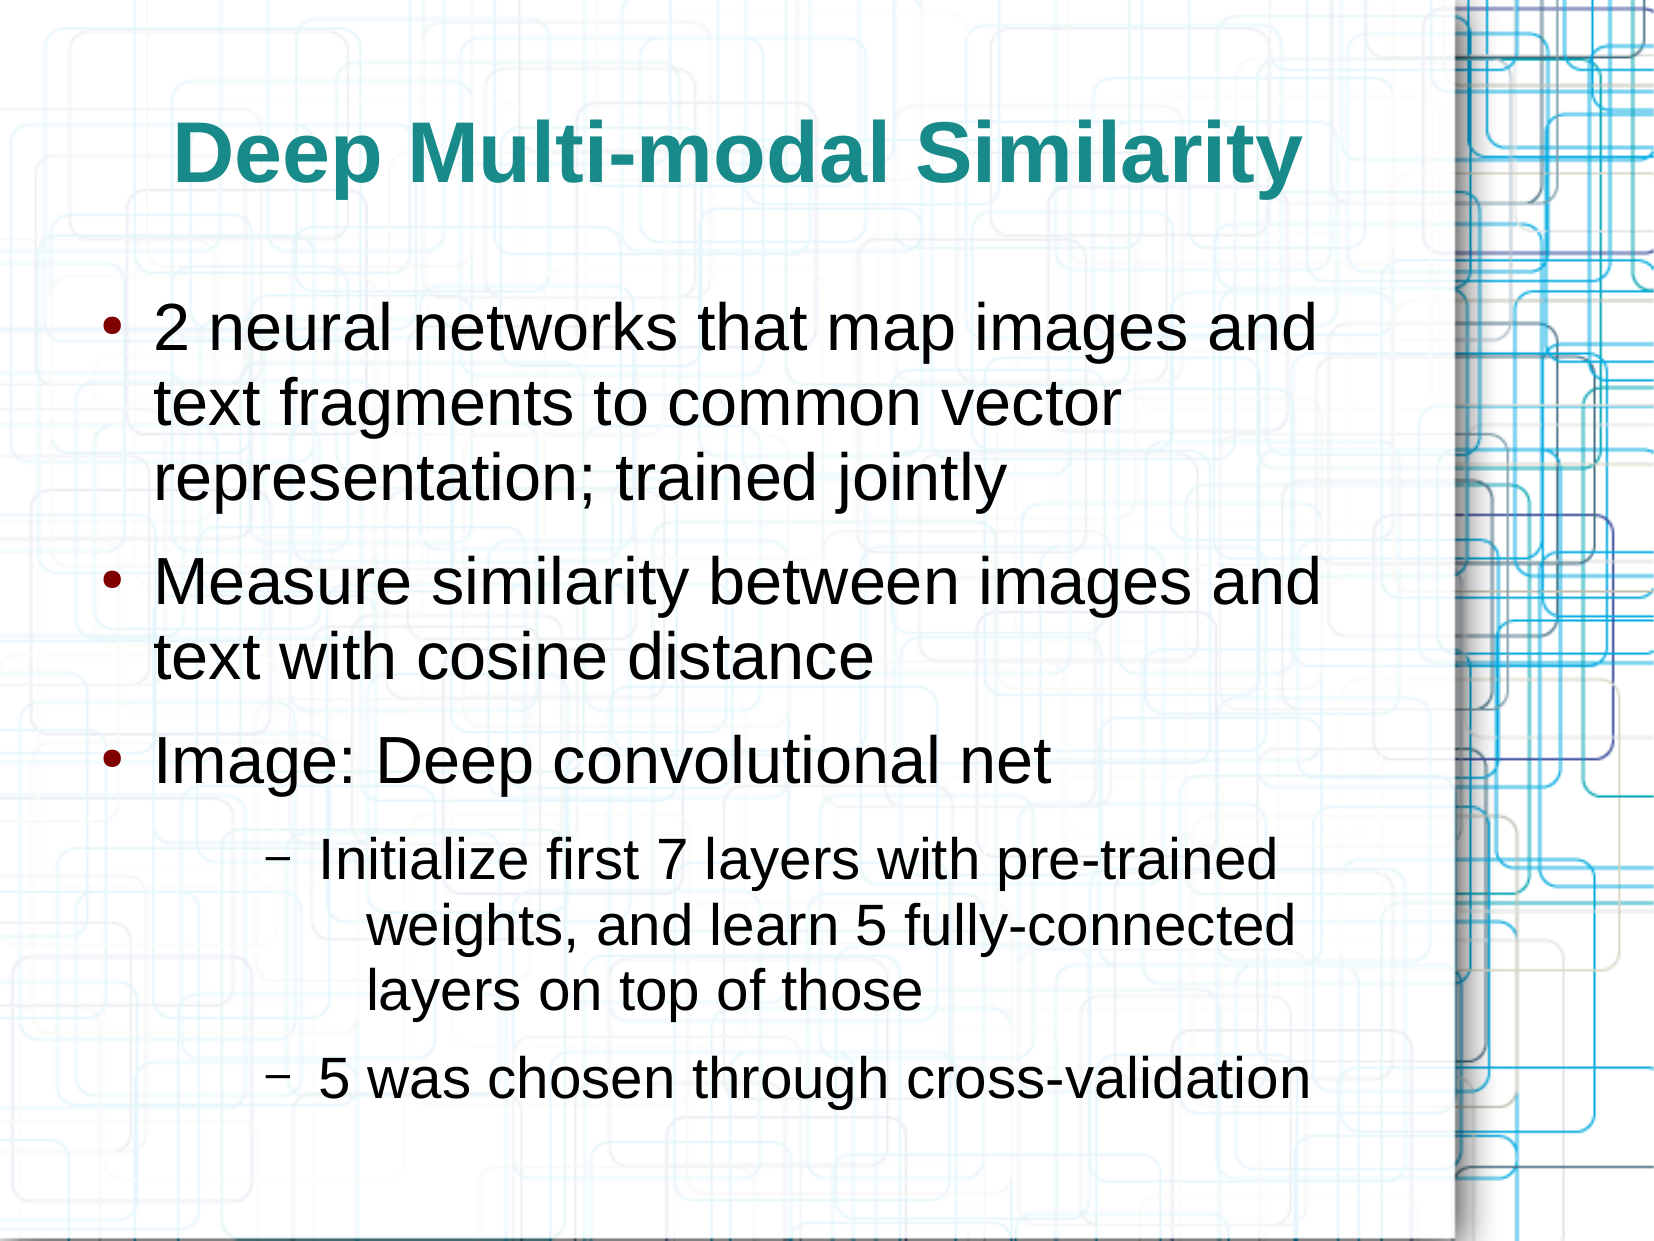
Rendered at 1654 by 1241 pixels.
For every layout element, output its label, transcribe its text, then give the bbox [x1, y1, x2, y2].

title Deep Multi-modal Similarity [59, 49, 1418, 257]
picture [0, 0, 1654, 1241]
list 2 neural networks that map images and text fragments to common vector representation; trained jointly Measure similarity between images and text with cosine distance Image: Deep convolutional net Initialize first 7 layers with pre-trained weights, and learn 5 fully-connected layers on top of those 5 was chosen through cross-validation [82, 290, 1418, 1110]
